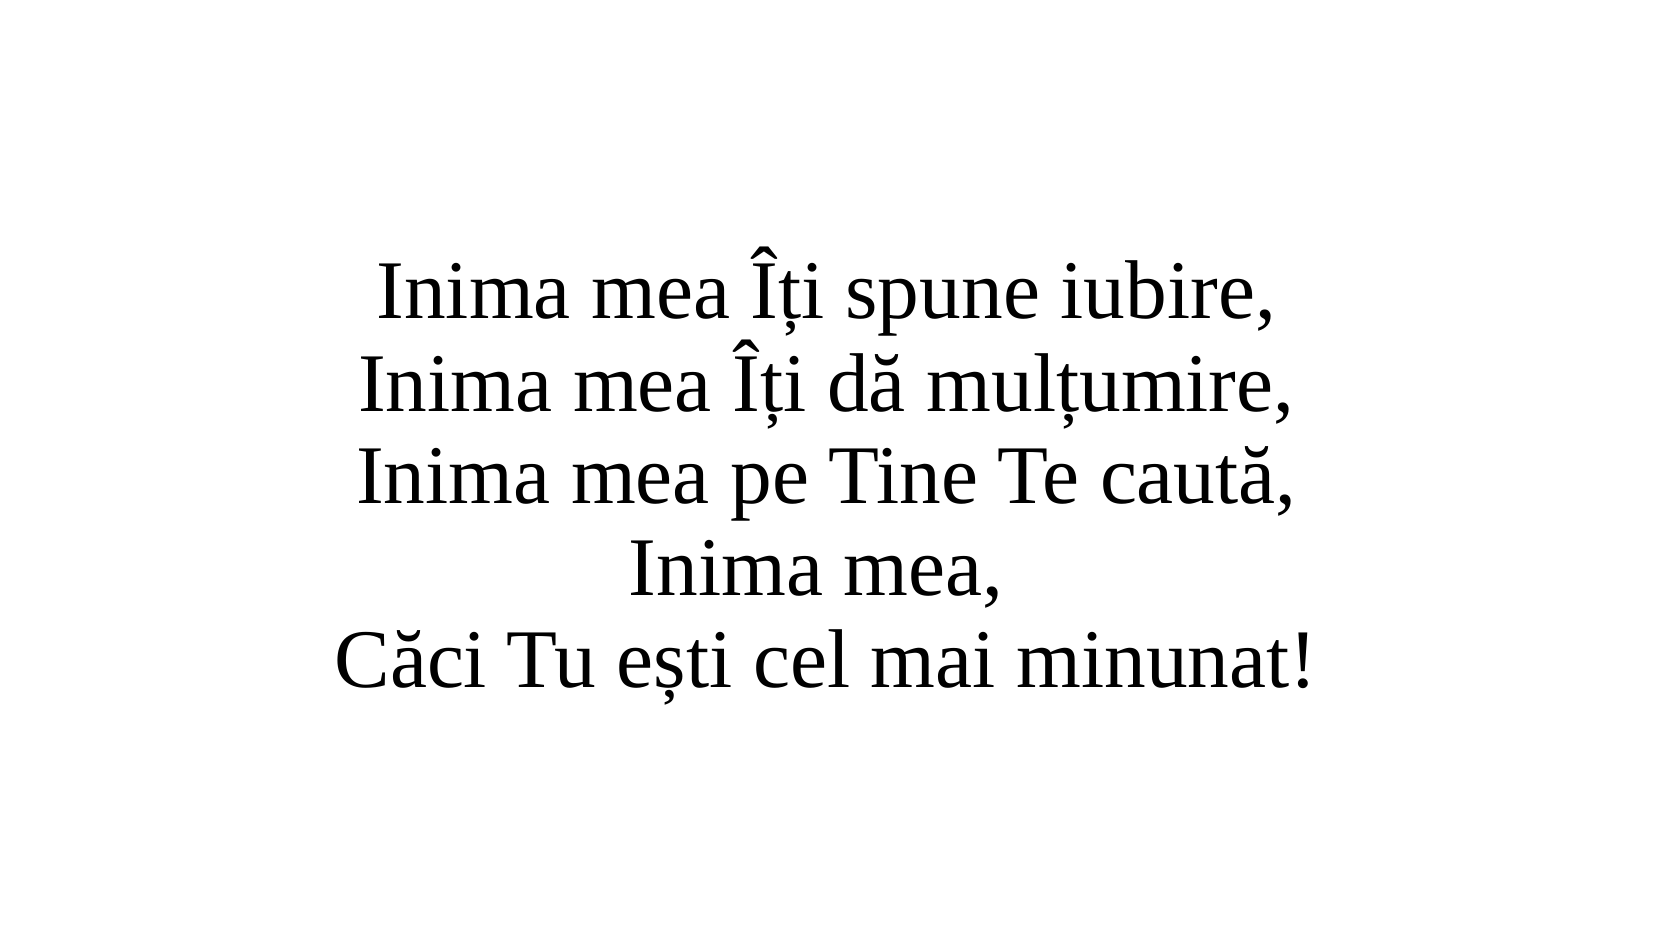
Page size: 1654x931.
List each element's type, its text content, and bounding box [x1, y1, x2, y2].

subtitle Inima mea Îți spune iubire, Inima mea Îți dă mulțumire, Inima mea pe Tine Te caută, Inima mea, Căci Tu ești cel mai minunat! [165, 205, 1489, 745]
